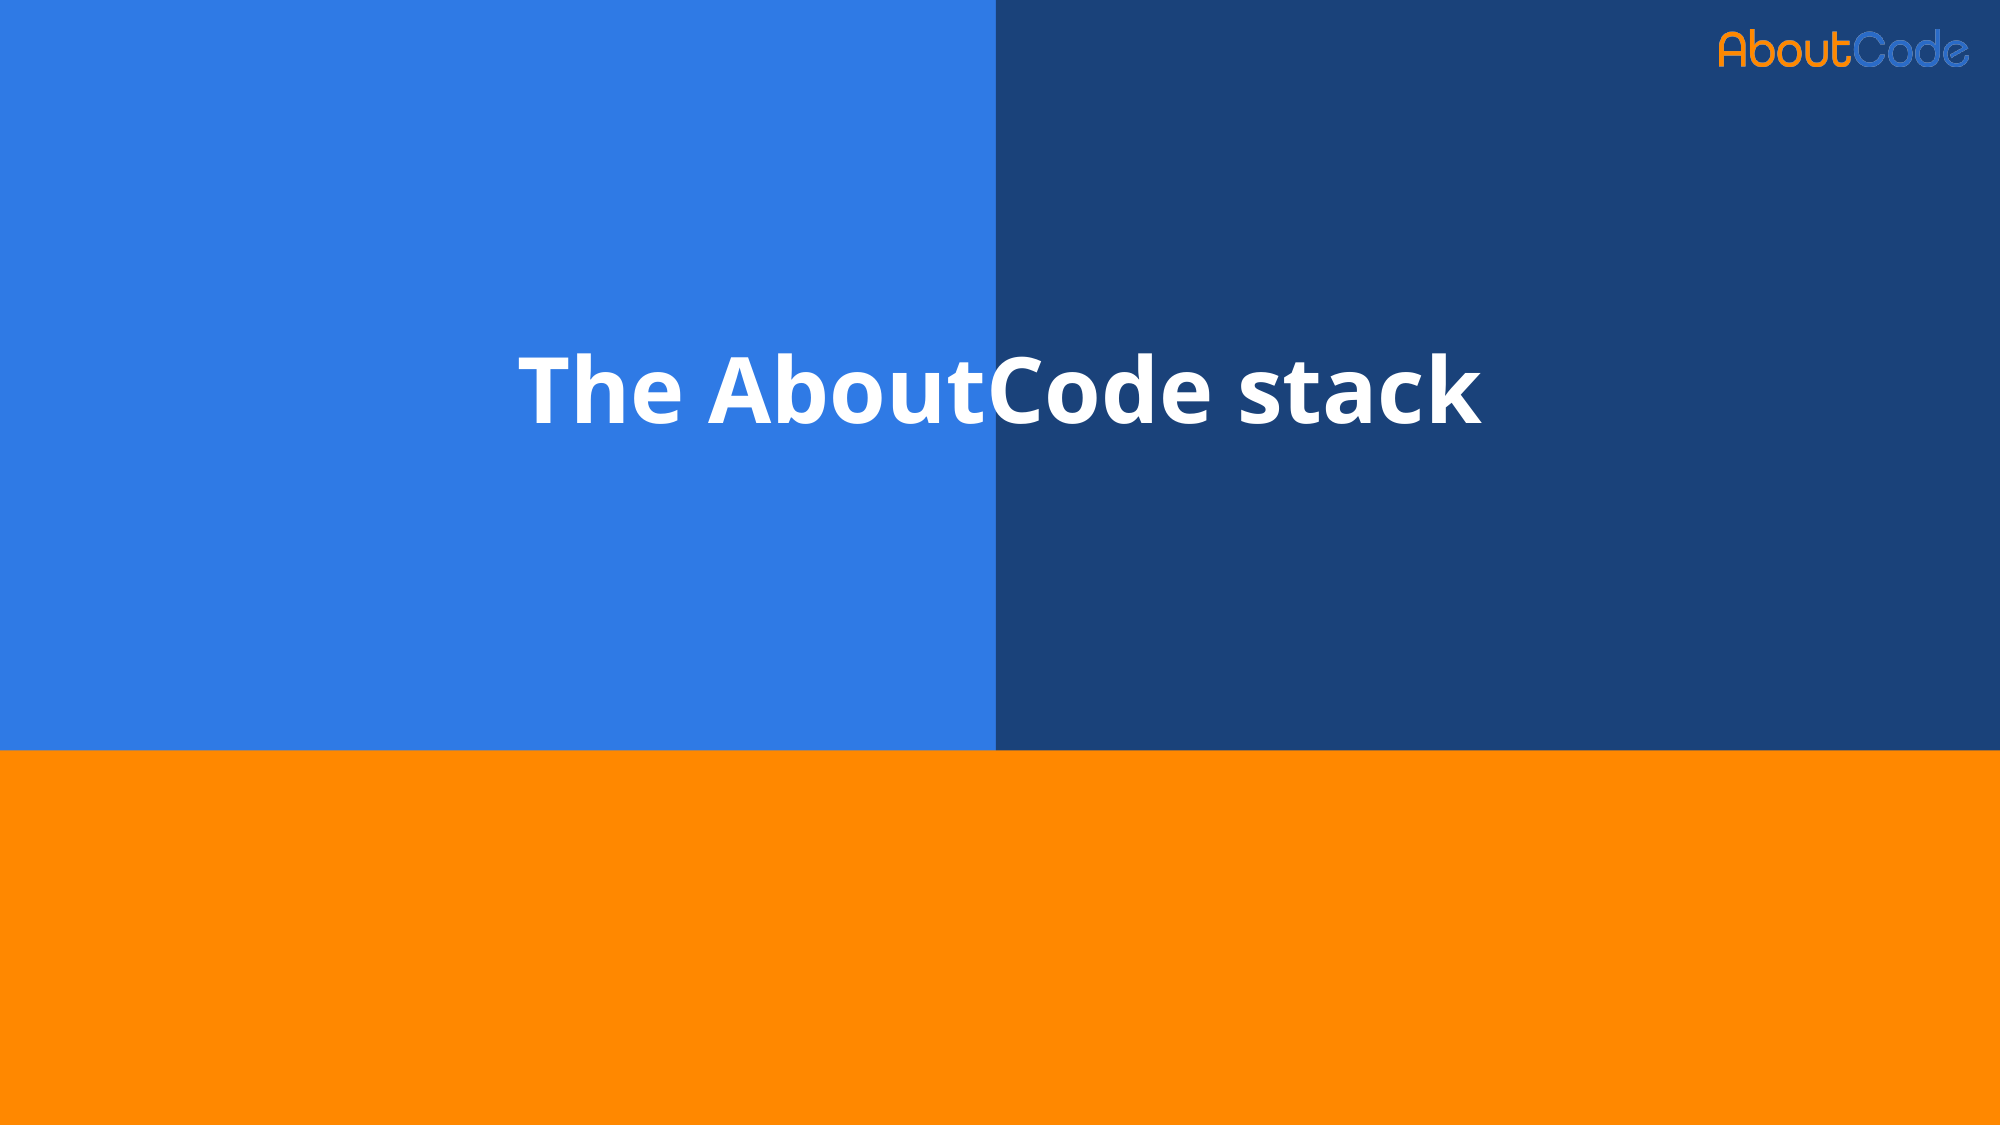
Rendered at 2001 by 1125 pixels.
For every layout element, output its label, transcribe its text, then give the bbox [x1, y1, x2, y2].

title The AboutCode stack [68, 162, 1932, 612]
picture [1719, 29, 1969, 67]
text_box [0, 0, 2000, 1125]
